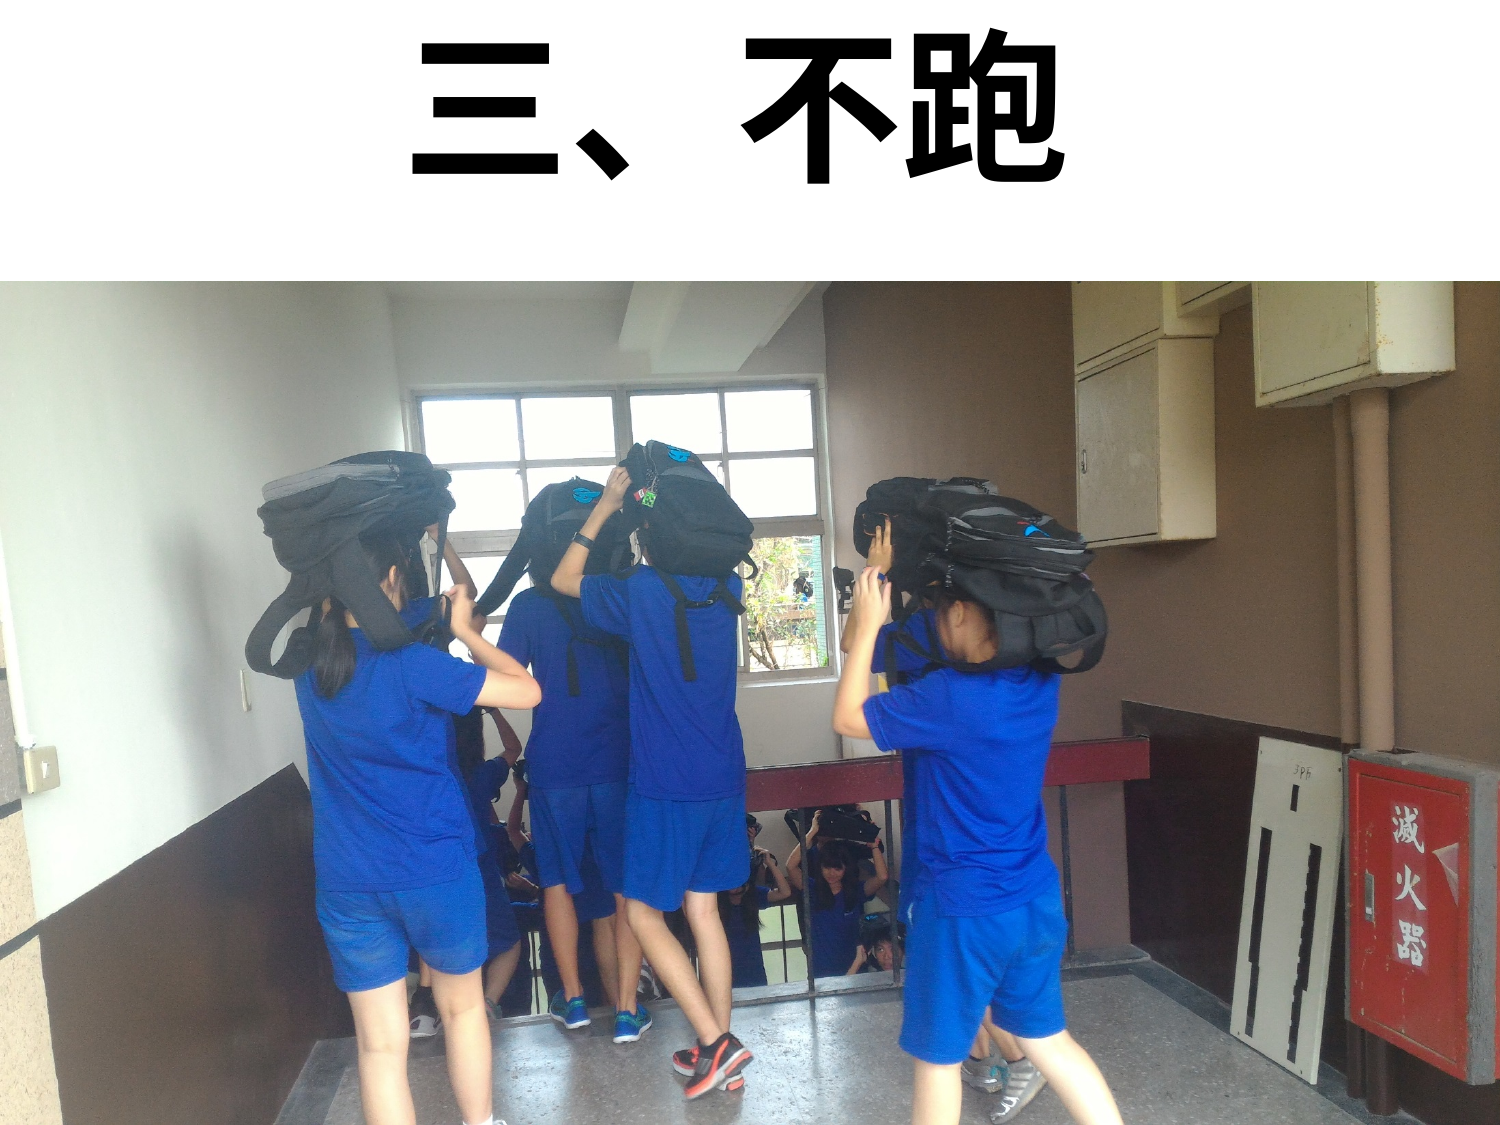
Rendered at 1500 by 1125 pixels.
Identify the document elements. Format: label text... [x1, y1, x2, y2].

picture [0, 281, 1500, 1125]
text_box 三、不跑 [387, 0, 1085, 210]
